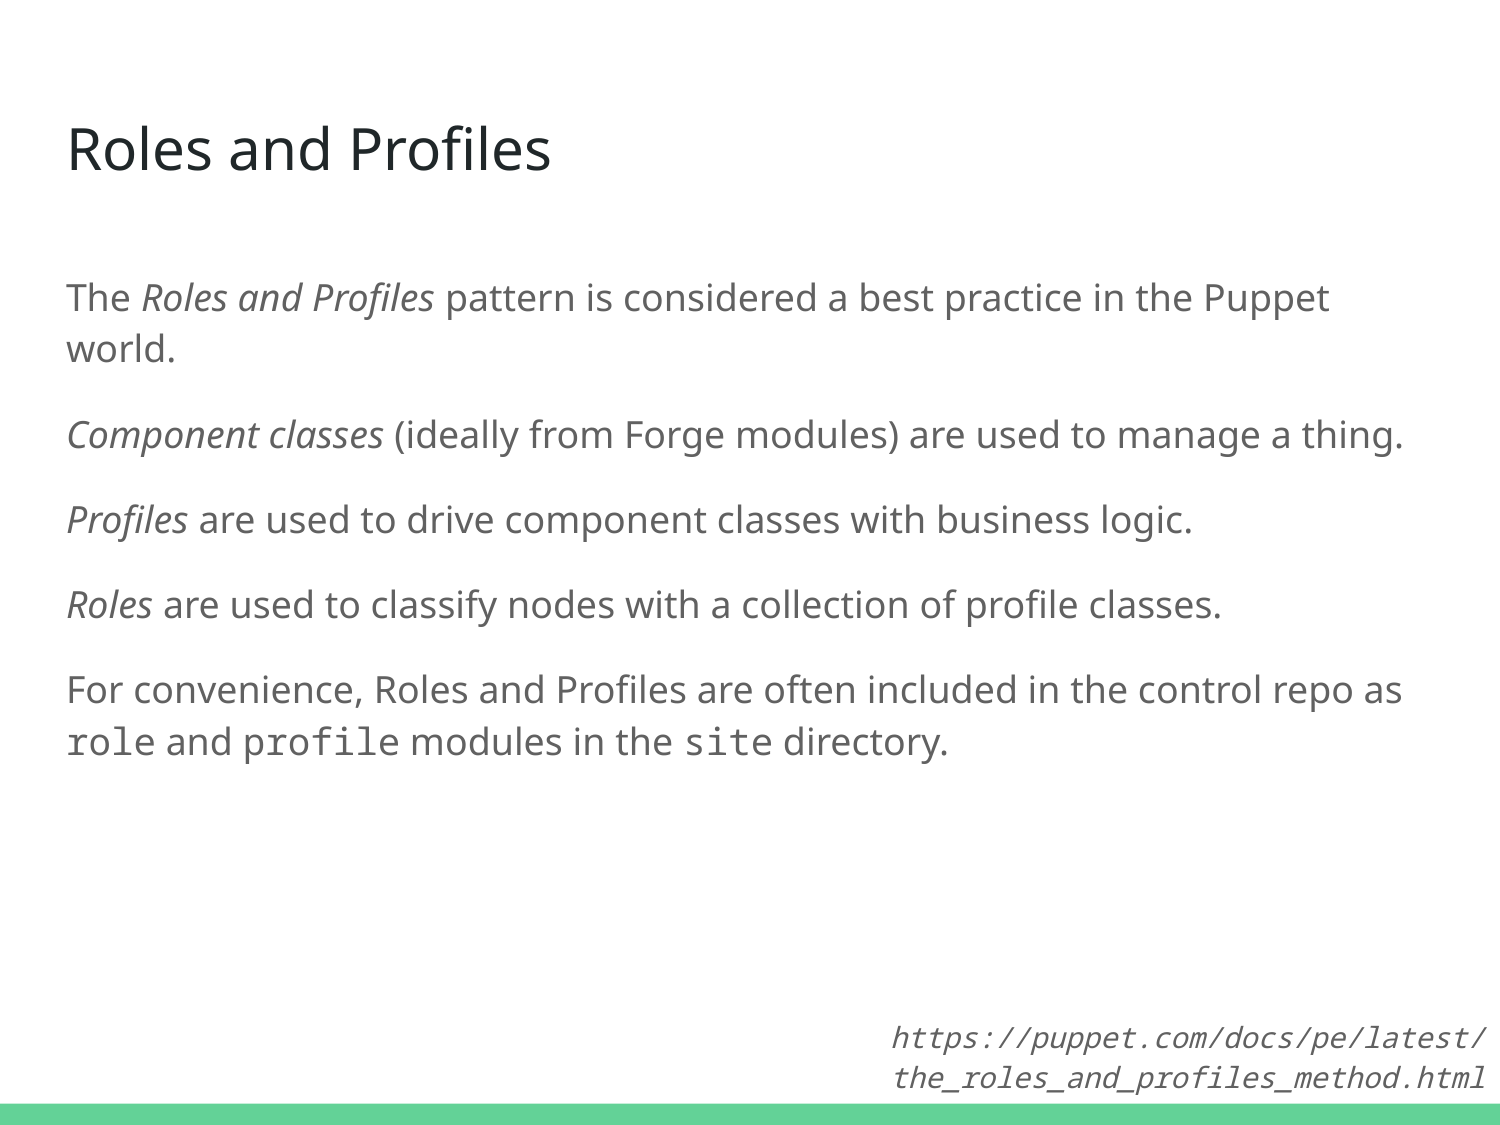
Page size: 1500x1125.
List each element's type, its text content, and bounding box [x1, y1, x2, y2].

text_box https://puppet.com/docs/pe/latest/the_roles_and_profiles_method.html [354, 999, 1500, 1107]
list The Roles and Profiles pattern is considered a best practice in the Puppet world. Component classes (ideally from Forge modules) are used to manage a thing. Profiles are used to drive component classes with business logic. Roles are used to classify nodes with a collection of profile classes. For convenience, Roles and Profiles are often included in the control repo as role and profile modules in the site directory. [51, 252, 1449, 1000]
title Roles and Profiles [51, 97, 1449, 223]
